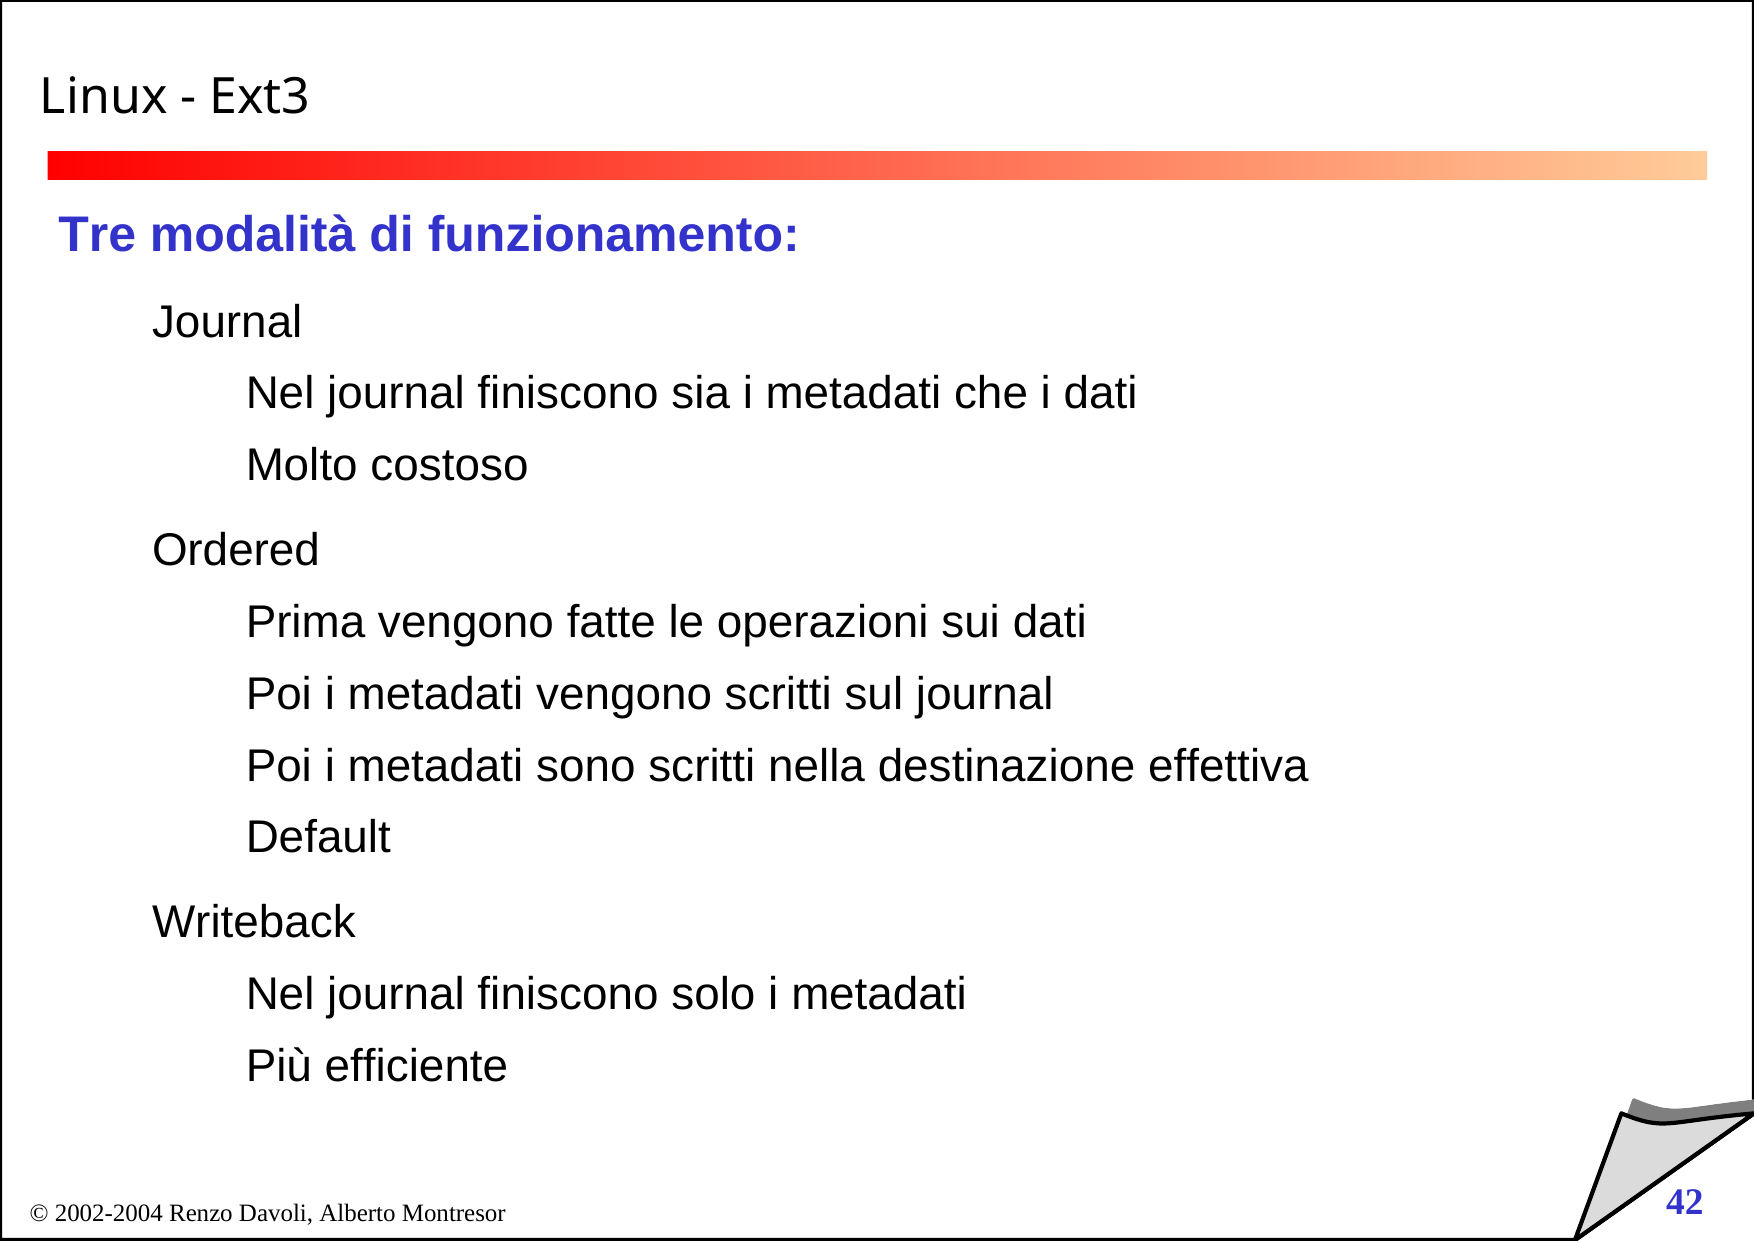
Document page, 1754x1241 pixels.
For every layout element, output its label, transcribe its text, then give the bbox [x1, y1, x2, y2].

title Linux - Ext3 [40, 49, 1714, 144]
list Tre modalità di funzionamento: Journal Nel journal finiscono sia i metadati che i dati Molto costoso Ordered Prima vengono fatte le operazioni sui dati Poi i metadati vengono scritti sul journal Poi i metadati sono scritti nella destinazione effettiva Default Writeback Nel journal finiscono solo i metadati Più efficiente [58, 206, 1696, 1092]
